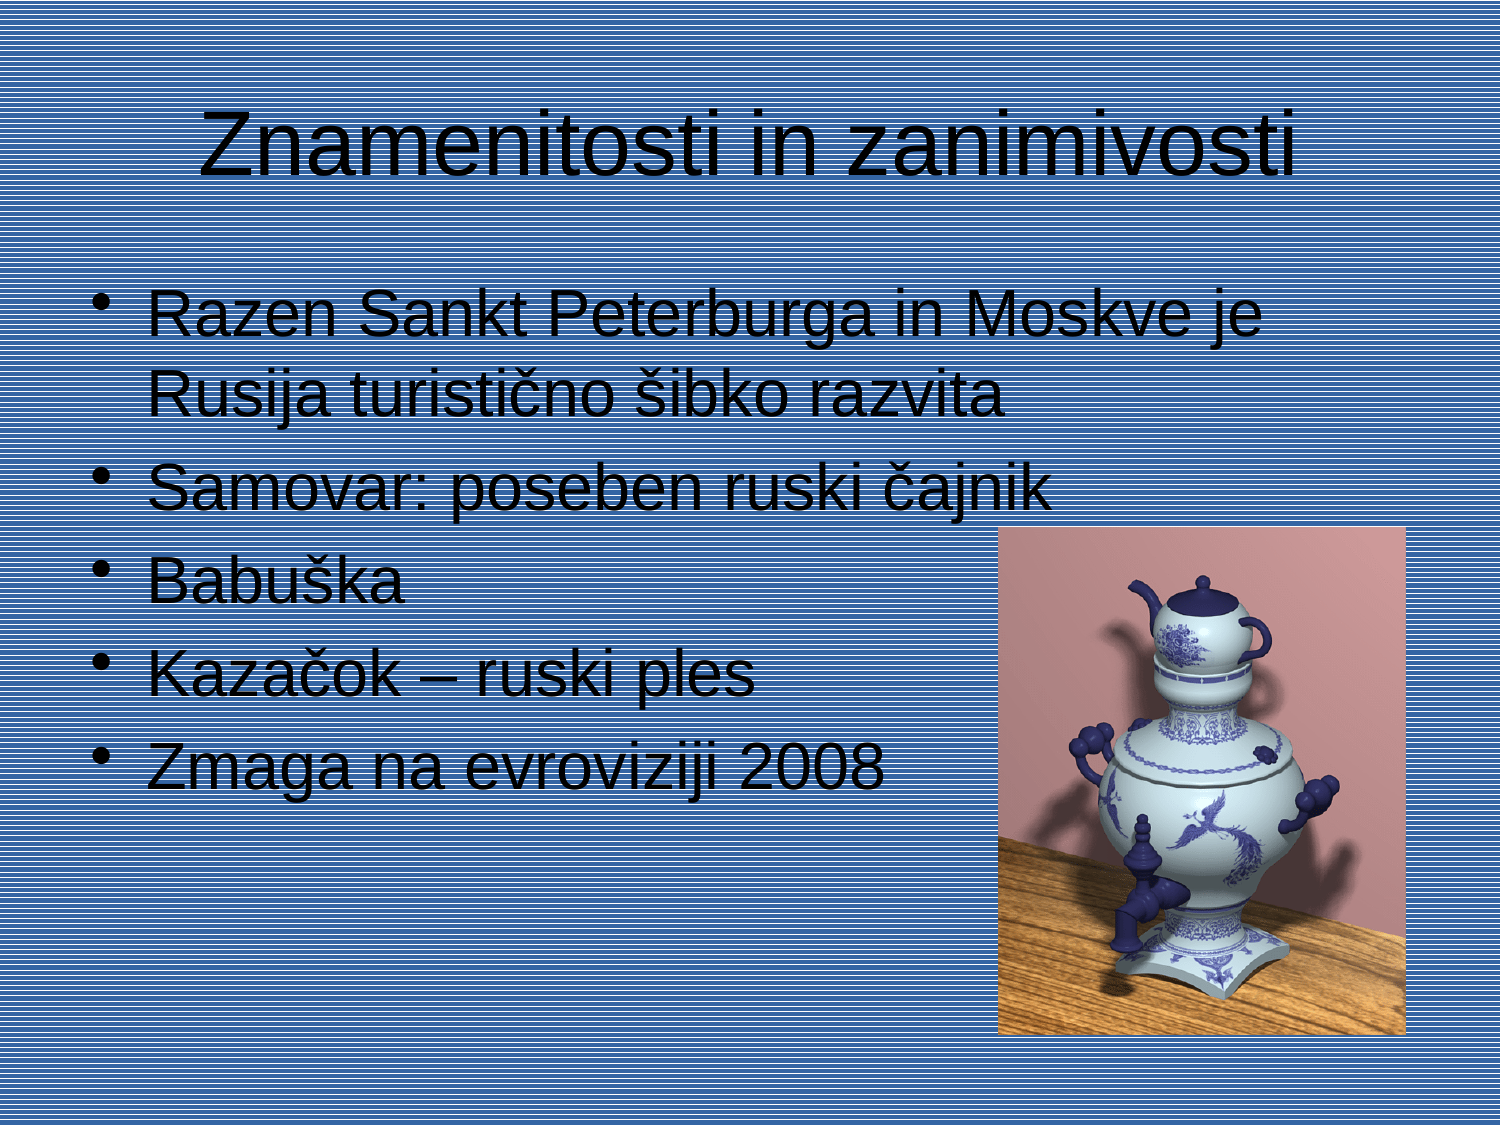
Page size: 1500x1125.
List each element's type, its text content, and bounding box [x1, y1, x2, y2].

list Razen Sankt Peterburga in Moskve je Rusija turistično šibko razvita Samovar: poseben ruski čajnik Babuška Kazačok – ruski ples Zmaga na evroviziji 2008 [75, 262, 1425, 1005]
picture [998, 527, 1406, 1035]
title Znamenitosti in zanimivosti [75, 45, 1425, 233]
